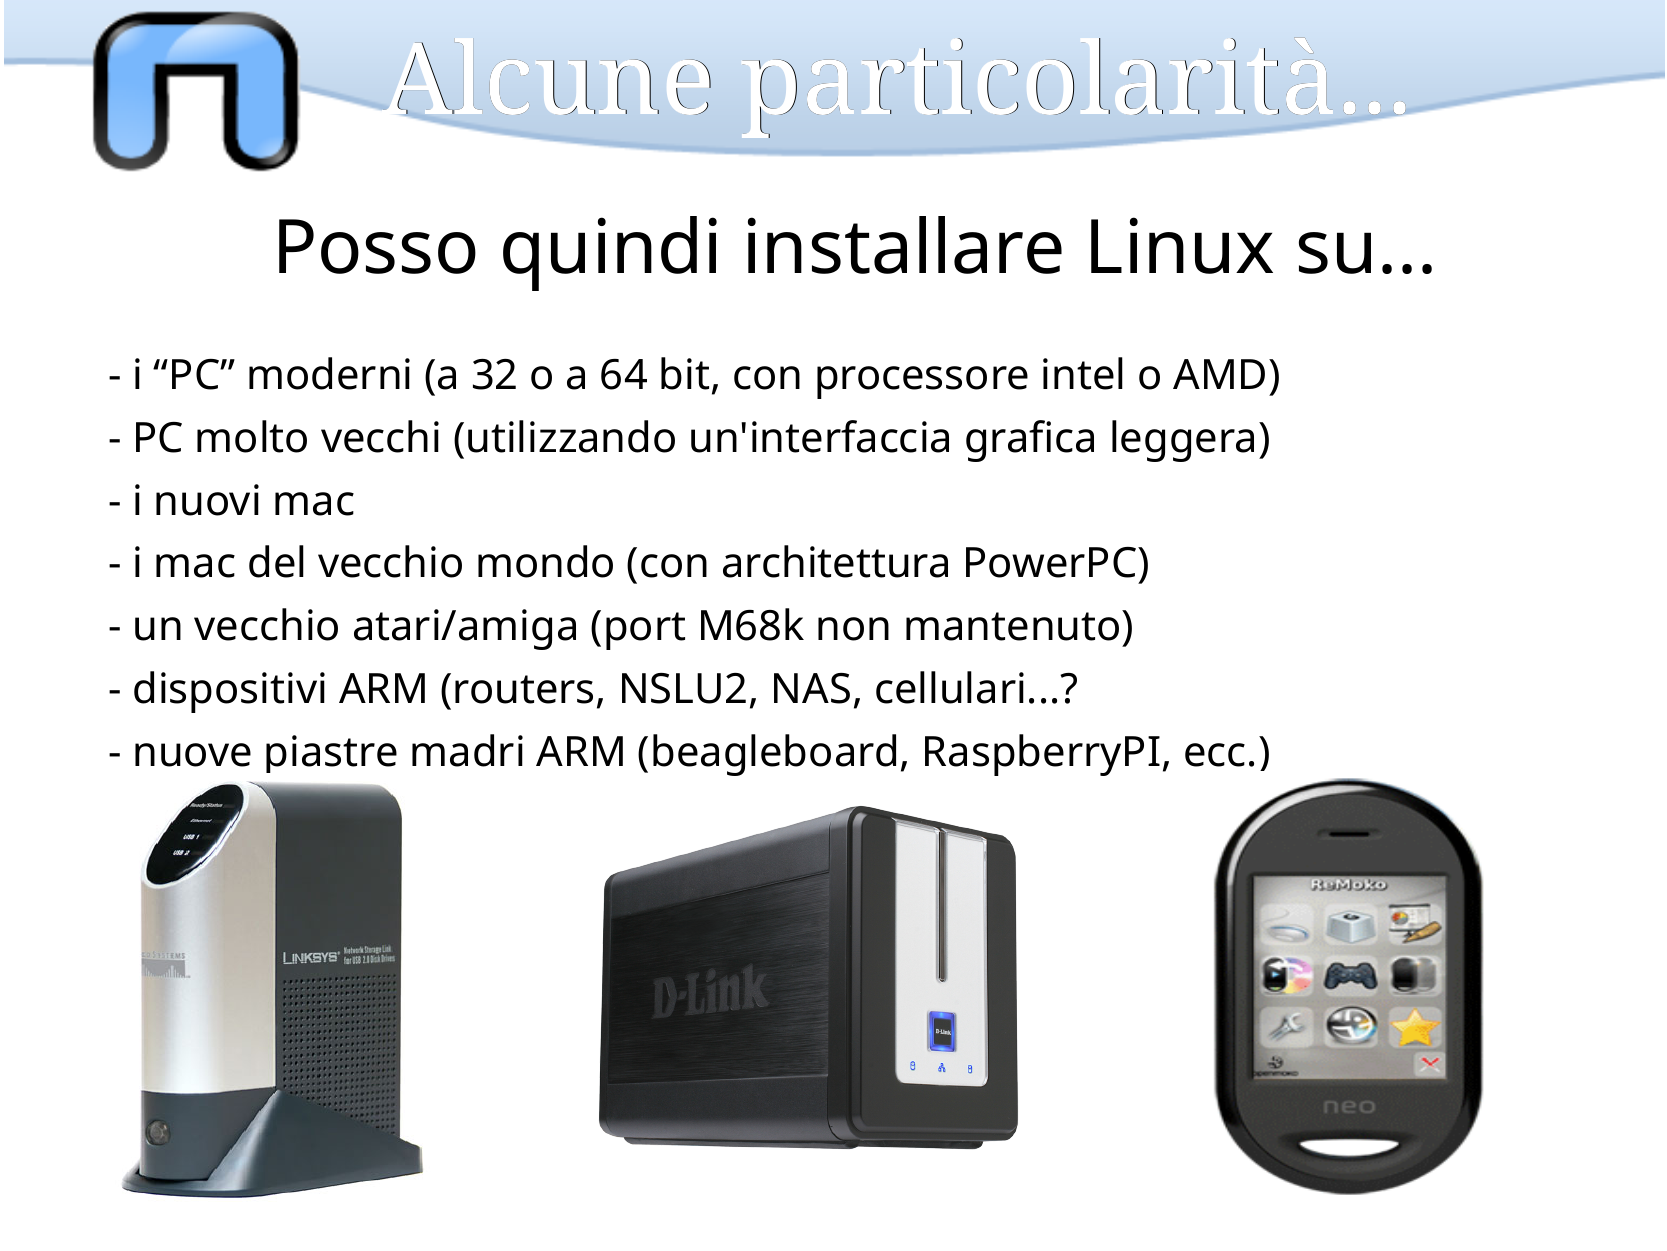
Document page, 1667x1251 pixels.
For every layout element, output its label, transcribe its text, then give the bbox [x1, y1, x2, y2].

text_box Alcune particolarità... [368, 0, 1476, 143]
picture [0, 0, 1667, 1251]
title Posso quindi installare Linux su... [184, 209, 1526, 344]
list - i “PC” moderni (a 32 o a 64 bit, con processore intel o AMD) - PC molto vecchi (utilizzando un'interfaccia grafica leggera) - i nuovi mac - i mac del vecchio mondo (con architettura PowerPC) - un vecchio atari/amiga (port M68k non mantenuto) - dispositivi ARM (routers, NSLU2, NAS, cellulari...? - nuove piastre madri ARM (beagleboard, RaspberryPI, ecc.) [108, 344, 1611, 1034]
